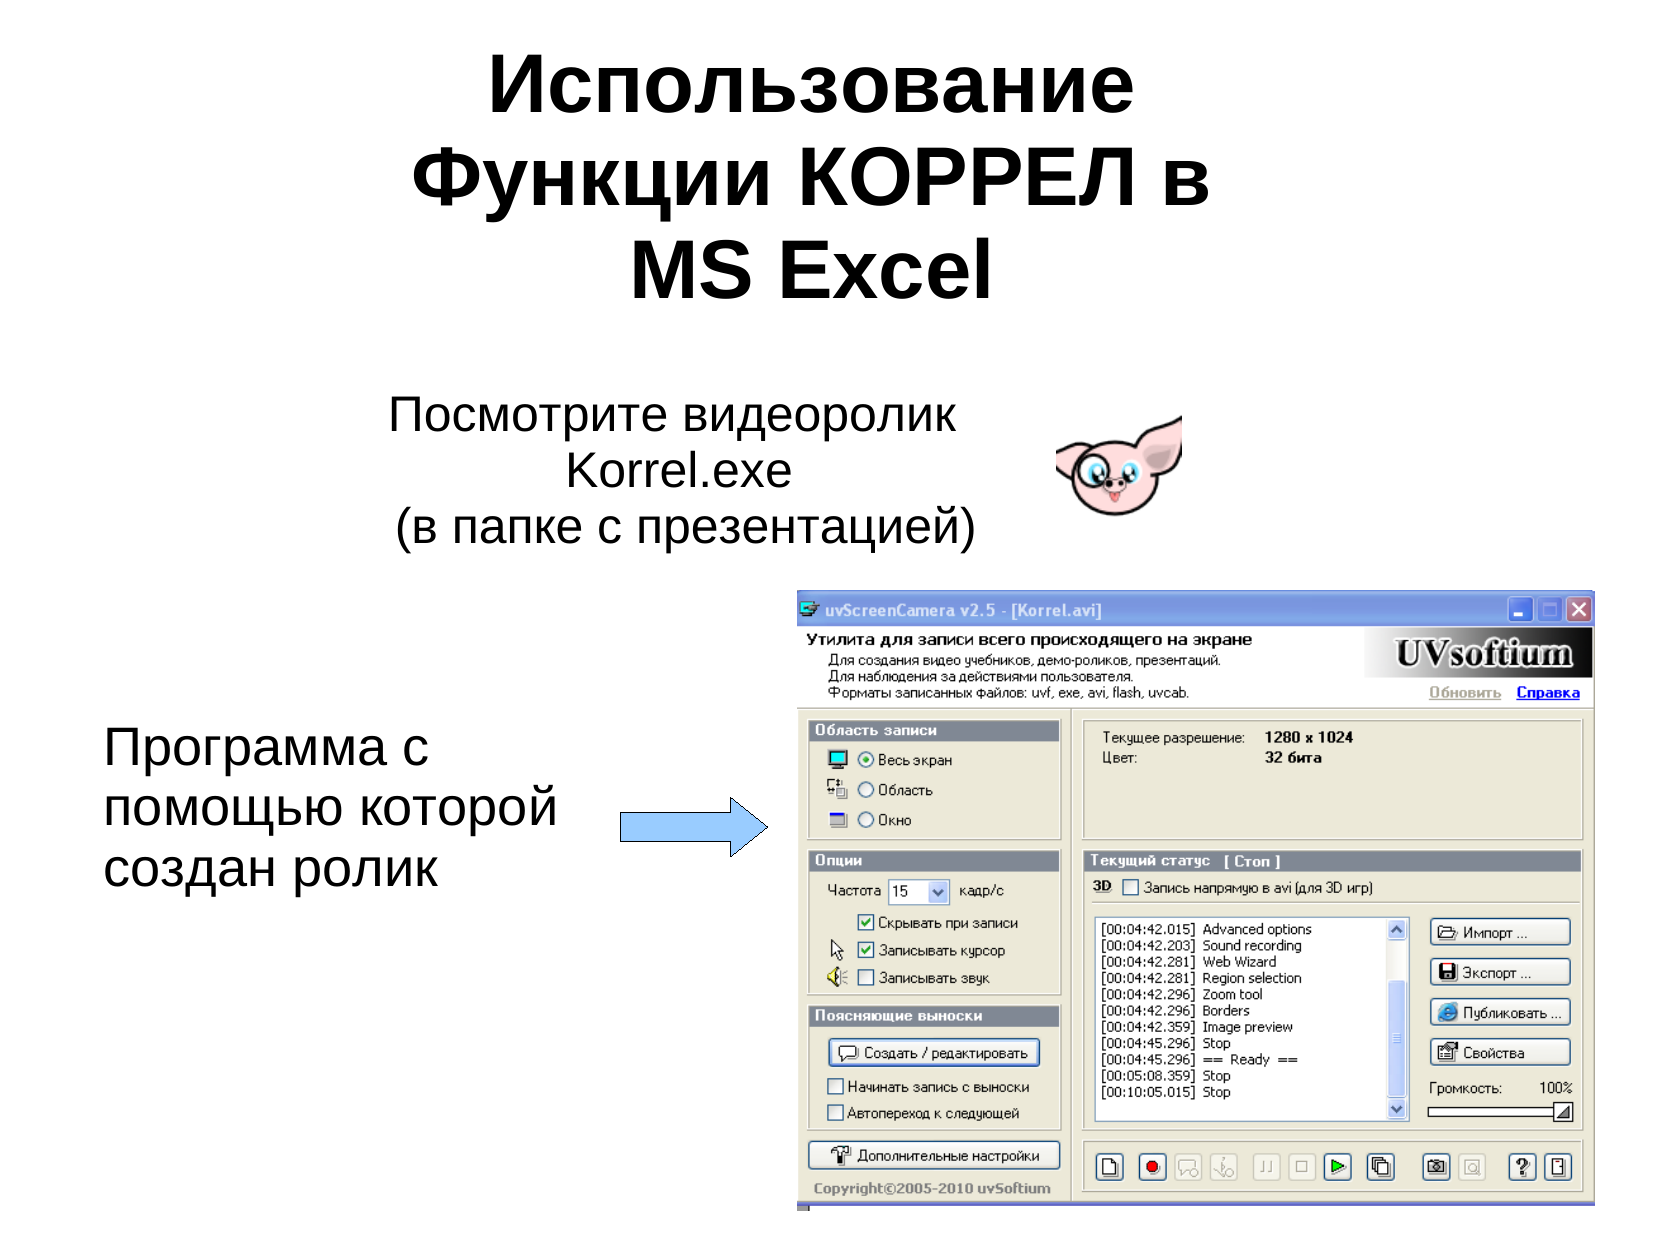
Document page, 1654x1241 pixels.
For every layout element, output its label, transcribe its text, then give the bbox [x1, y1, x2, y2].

text_box [620, 797, 768, 857]
picture [1056, 383, 1182, 561]
text_box Посмотрите видеоролик Korrel.exe (в папке c презентацией) [324, 378, 1034, 562]
picture [797, 590, 1595, 1211]
text_box Программа с помощью которой создан ролик [88, 708, 621, 906]
text_box Использование Функции КОРРЕЛ в MS Excel [354, 29, 1270, 324]
